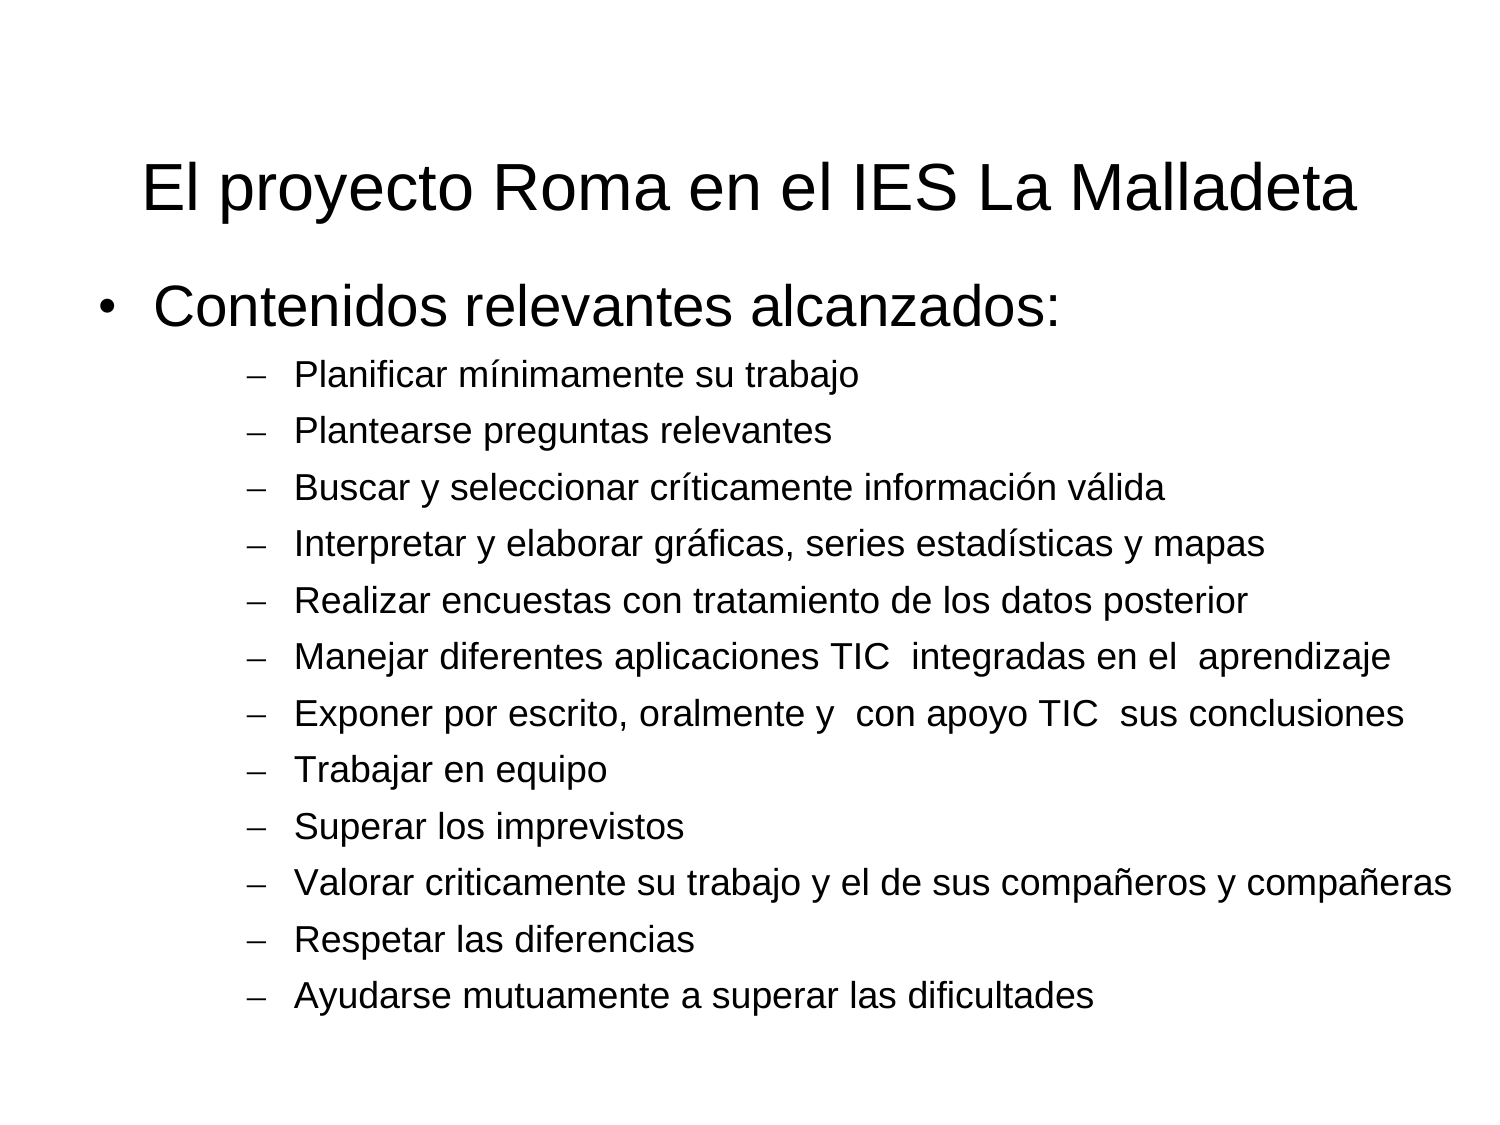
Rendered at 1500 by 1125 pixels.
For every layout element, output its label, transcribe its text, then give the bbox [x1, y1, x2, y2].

list Contenidos relevantes alcanzados: Planificar mínimamente su trabajo Plantearse preguntas relevantes Buscar y seleccionar críticamente información válida Interpretar y elaborar gráficas, series estadísticas y mapas Realizar encuestas con tratamiento de los datos posterior Manejar diferentes aplicaciones TIC integradas en el aprendizaje Exponer por escrito, oralmente y con apoyo TIC sus conclusiones Trabajar en equipo Superar los imprevistos Valorar criticamente su trabajo y el de sus compañeros y compañeras Respetar las diferencias Ayudarse mutuamente a superar las dificultades [82, 265, 1500, 1071]
title El proyecto Roma en el IES La Malladeta [75, 75, 1426, 301]
